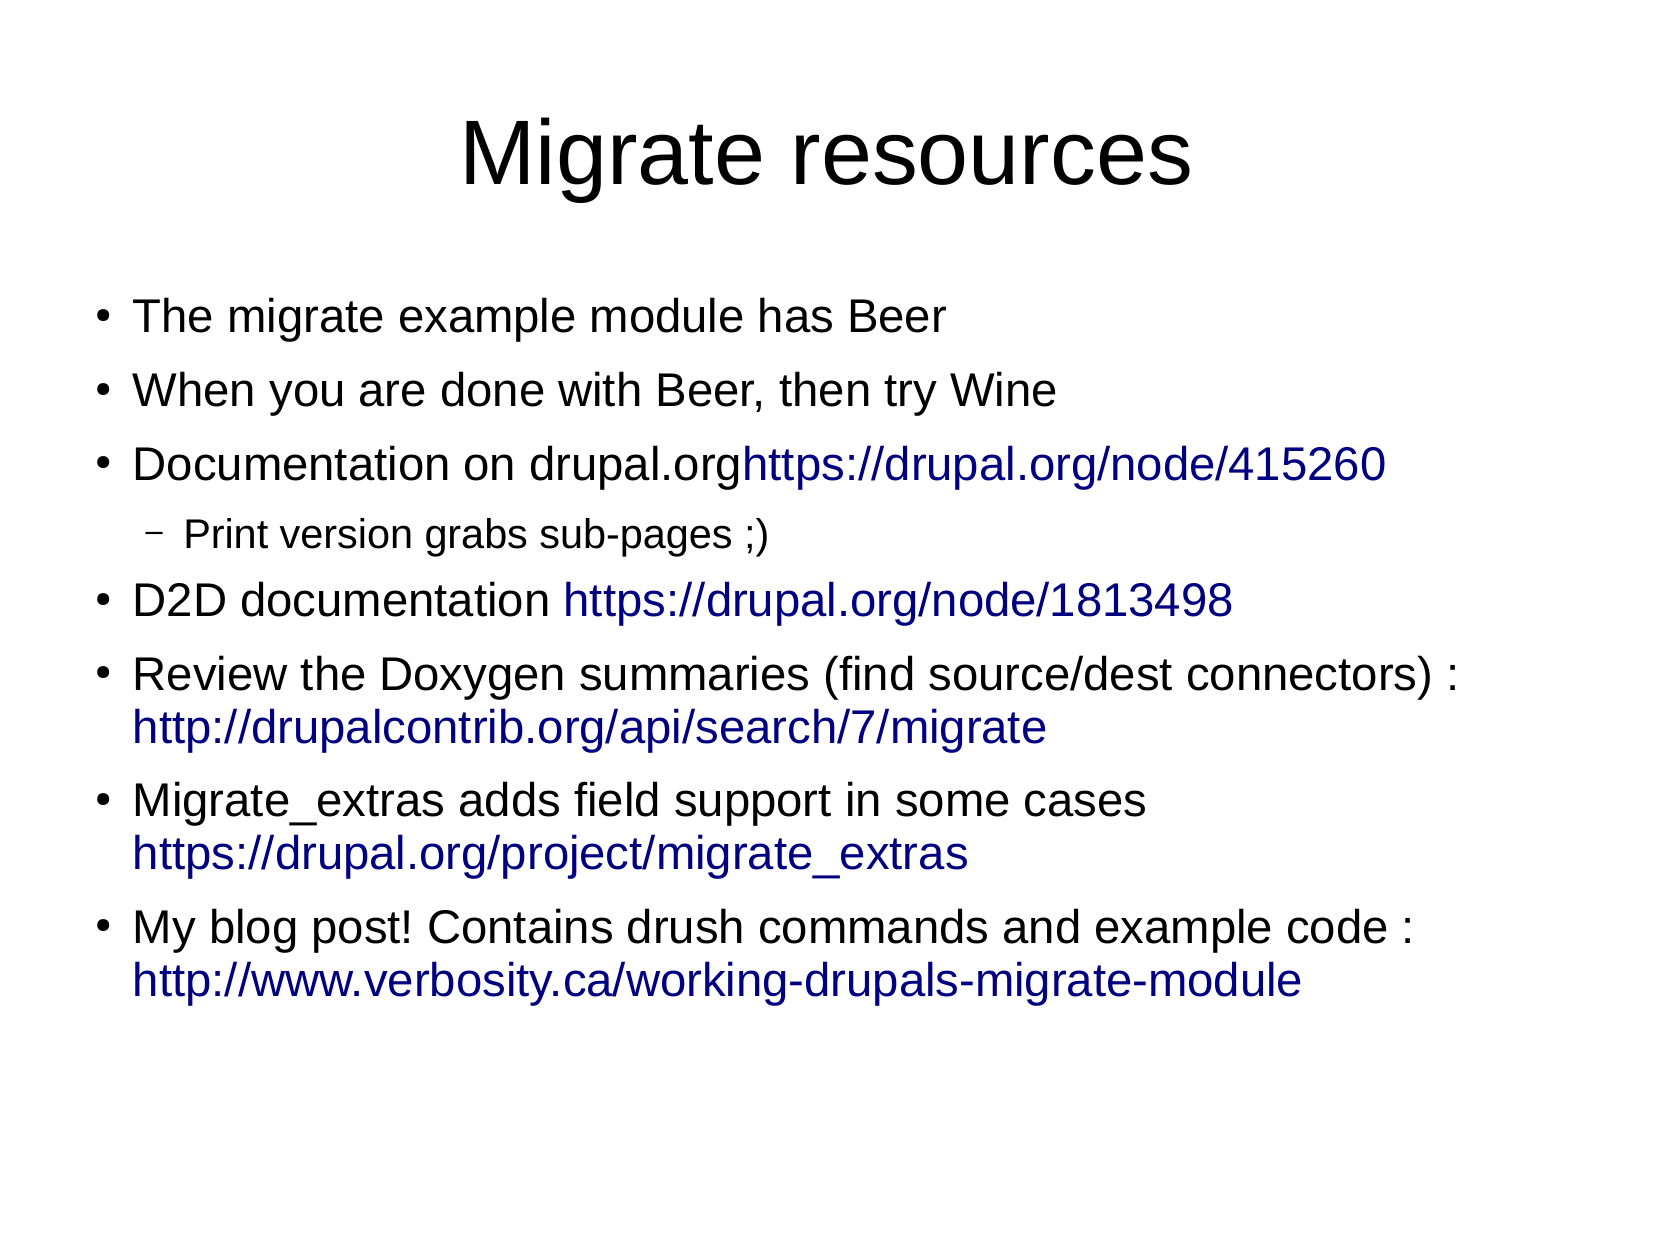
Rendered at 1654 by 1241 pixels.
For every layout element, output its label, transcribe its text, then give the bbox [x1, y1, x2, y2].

list The migrate example module has Beer When you are done with Beer, then try Wine Documentation on drupal.orghttps://drupal.org/node/415260 Print version grabs sub-pages ;) D2D documentation https://drupal.org/node/1813498 Review the Doxygen summaries (find source/dest connectors) : http://drupalcontrib.org/api/search/7/migrate Migrate_extras adds field support in some cases https://drupal.org/project/migrate_extras My blog post! Contains drush commands and example code : http://www.verbosity.ca/working-drupals-migrate-module [82, 290, 1538, 1010]
title Migrate resources [82, 49, 1571, 257]
